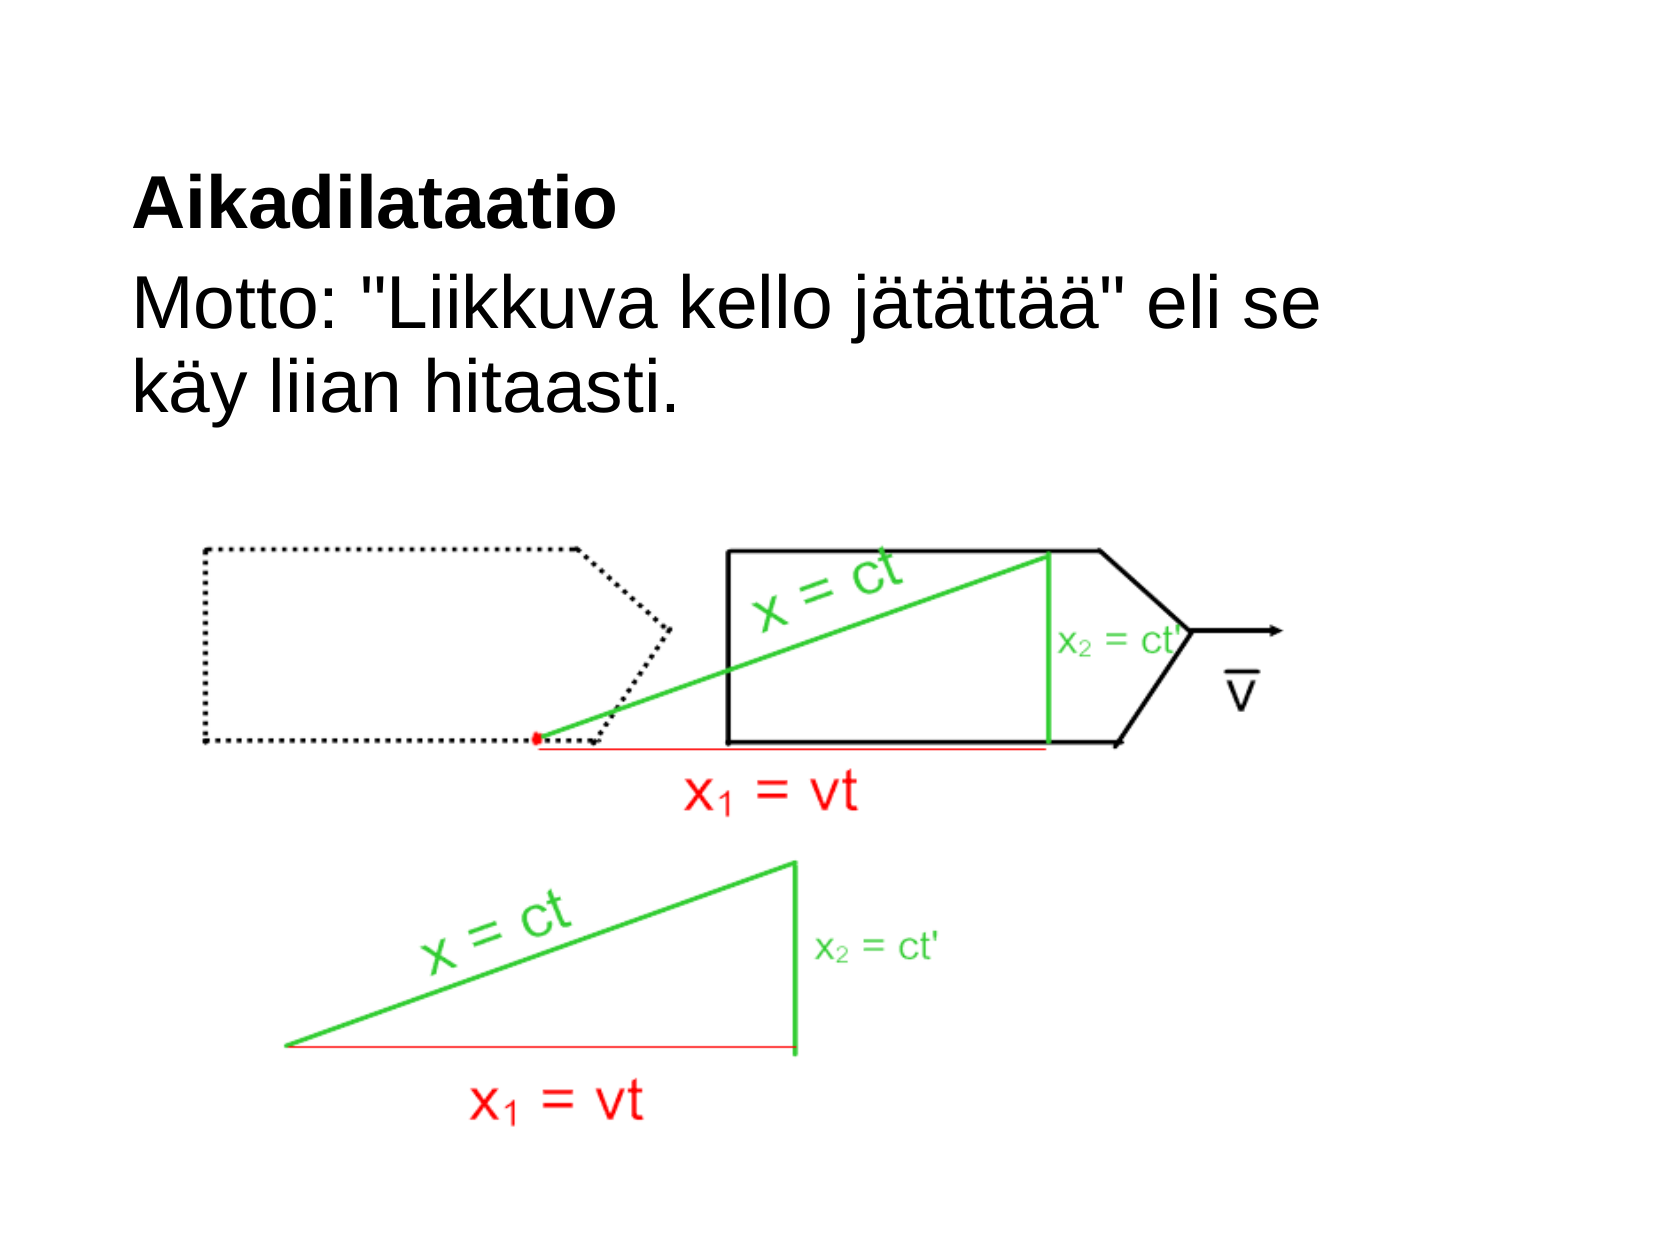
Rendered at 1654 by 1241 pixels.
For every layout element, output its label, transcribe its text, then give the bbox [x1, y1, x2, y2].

text_box Aikadilataatio Motto: "Liikkuva kello jätättää" eli se käy liian hitaasti. [116, 149, 1359, 438]
picture [141, 490, 1323, 1158]
